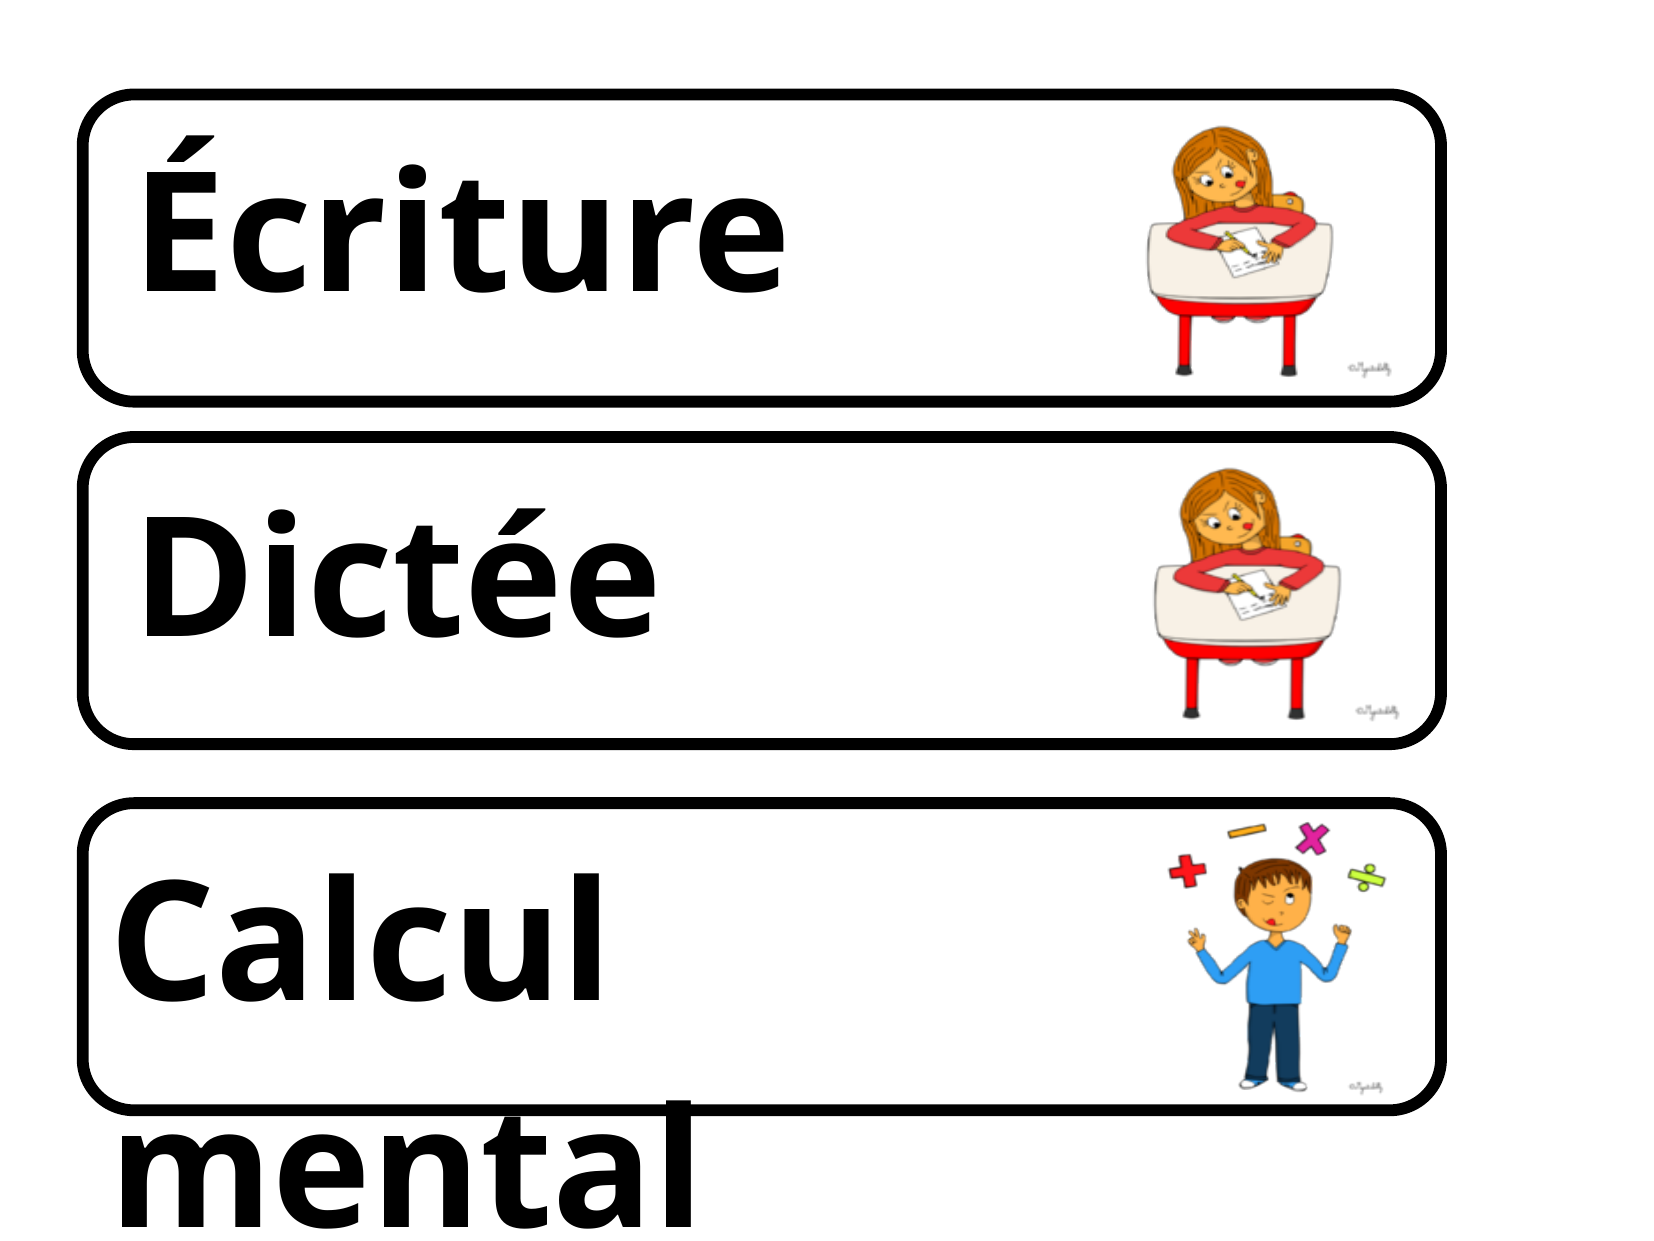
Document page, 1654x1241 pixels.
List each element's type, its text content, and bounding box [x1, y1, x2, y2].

text_box Calcul mental [94, 814, 1087, 1108]
picture [1117, 460, 1418, 733]
picture [1110, 118, 1410, 390]
text_box Écriture [118, 106, 863, 400]
text_box Dictée [118, 451, 863, 745]
picture [1145, 815, 1410, 1099]
